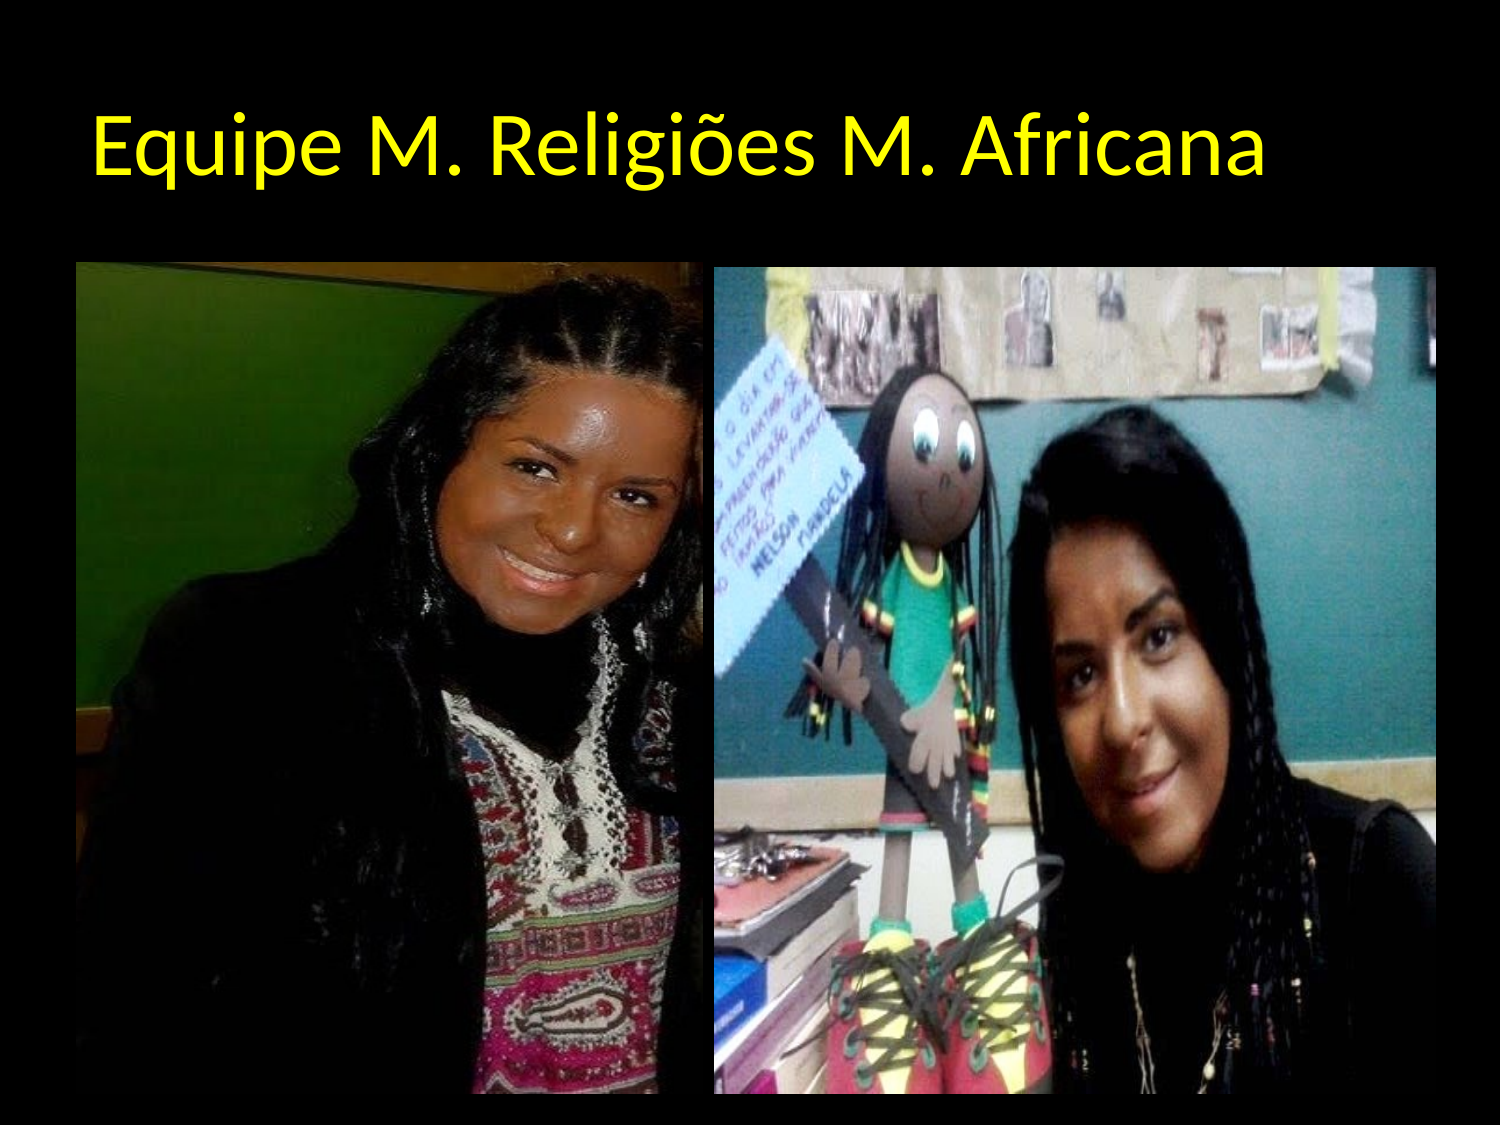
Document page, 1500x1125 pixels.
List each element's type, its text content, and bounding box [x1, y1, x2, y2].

title Equipe M. Religiões M. Africana [75, 45, 1425, 233]
picture [714, 267, 1436, 1094]
picture [76, 262, 703, 1094]
